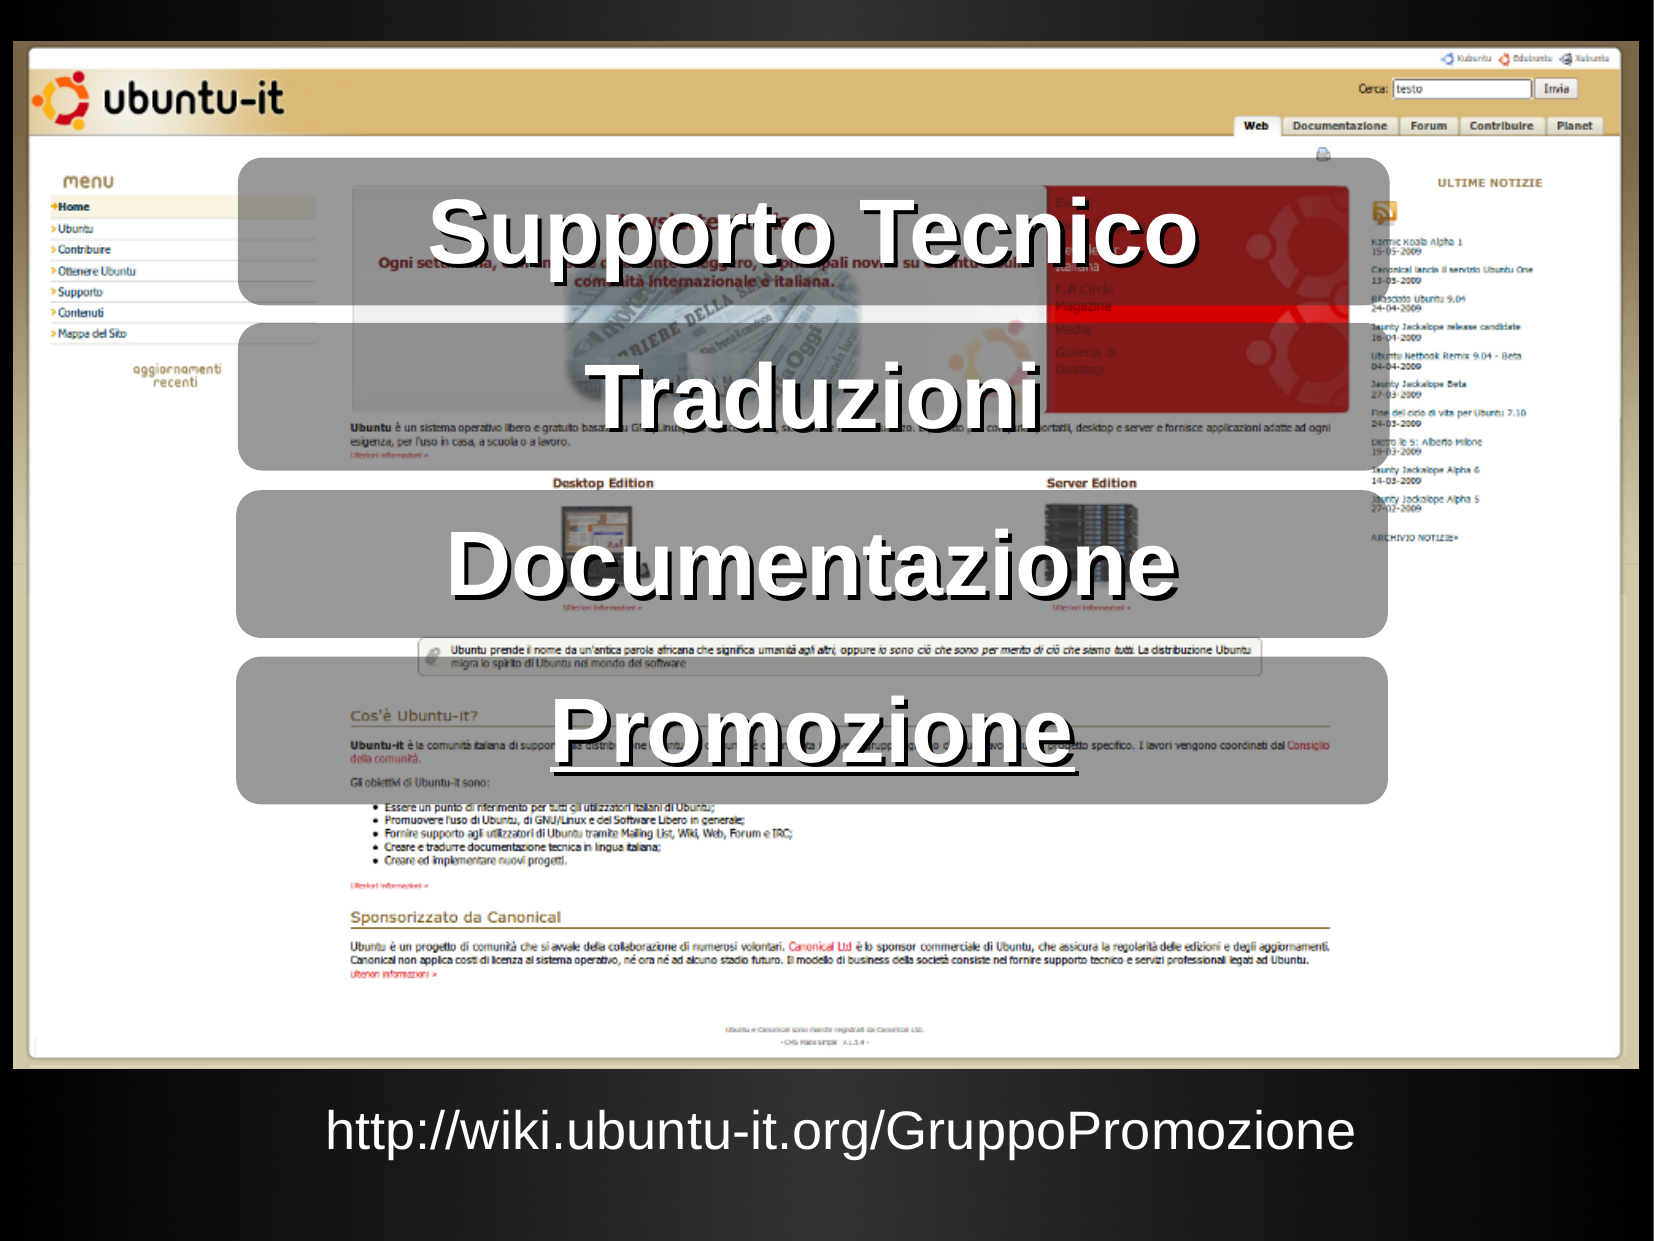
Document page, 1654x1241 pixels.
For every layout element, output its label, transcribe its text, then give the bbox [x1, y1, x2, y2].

text_box http://wiki.ubuntu-it.org/GruppoPromozione [29, 1093, 1654, 1211]
text_box Documentazione [236, 490, 1388, 638]
text_box Promozione [236, 656, 1388, 805]
picture [0, 0, 1654, 1241]
text_box Supporto Tecnico [237, 157, 1390, 306]
text_box Traduzioni [237, 322, 1390, 471]
